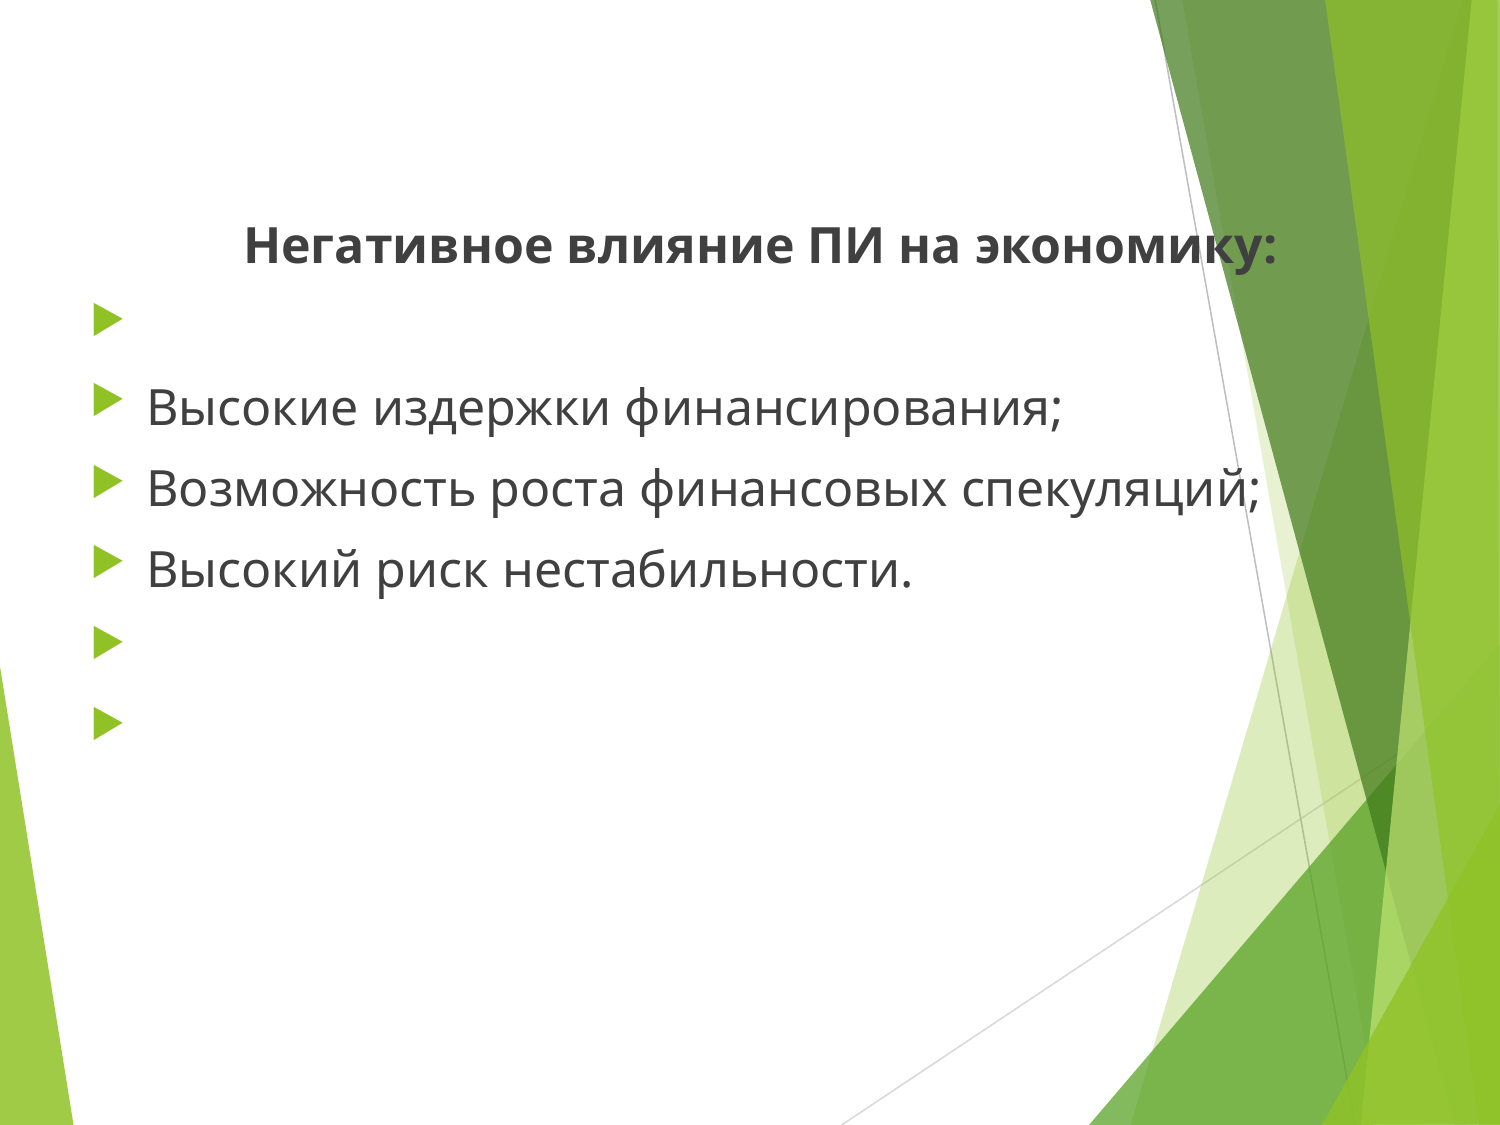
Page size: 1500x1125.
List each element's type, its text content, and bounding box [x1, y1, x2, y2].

list Негативное влияние ПИ на экономику: Высокие издержки финансирования; Возможность роста финансовых спекуляций; Высокий риск нестабильности. [75, 125, 1426, 1000]
